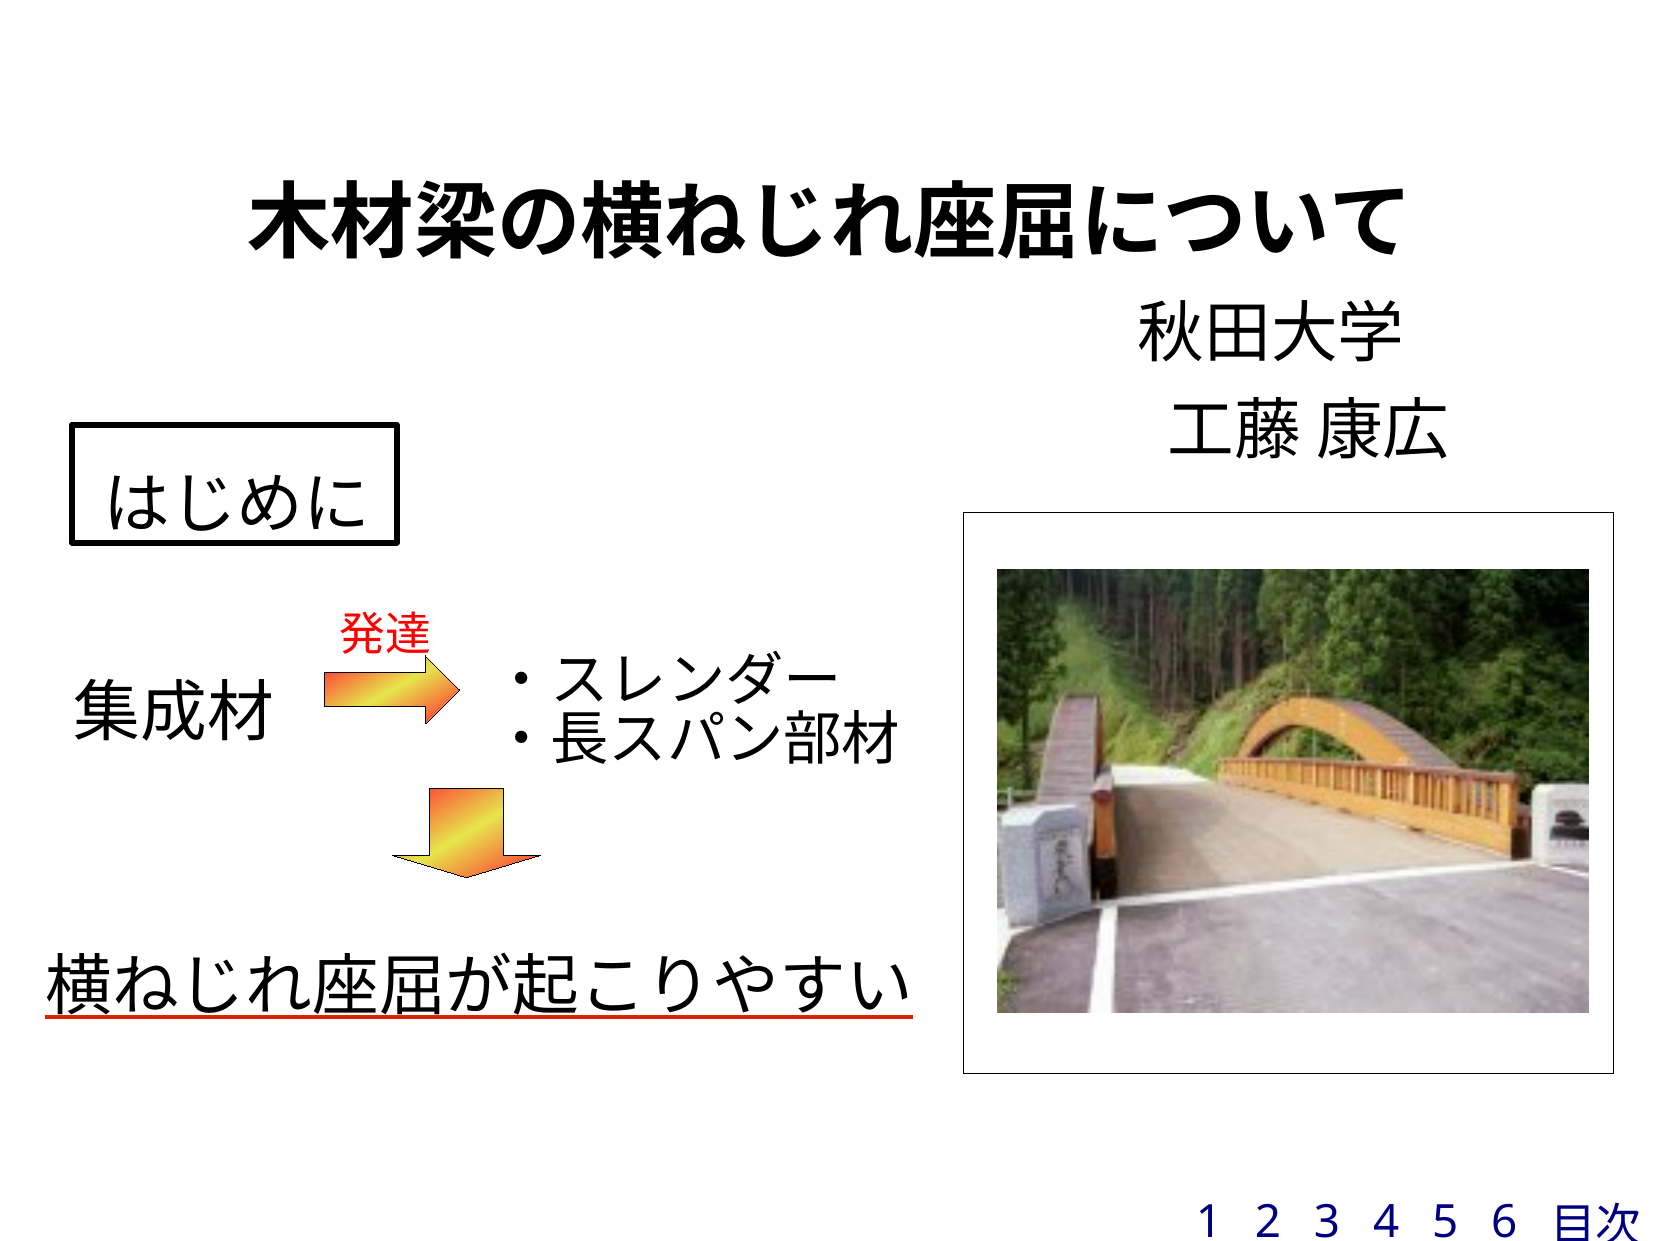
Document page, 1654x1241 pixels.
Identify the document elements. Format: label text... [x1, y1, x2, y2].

text_box 4 [1359, 1181, 1417, 1241]
text_box はじめに [88, 442, 414, 531]
text_box 木材梁の横ねじれ座屈について [203, 147, 1458, 254]
text_box ・スレンダー [477, 625, 914, 684]
text_box 5 [1417, 1181, 1476, 1241]
text_box ・長スパン部材 [477, 684, 945, 763]
text_box 横ねじれ座屈が起こりやすい [30, 924, 963, 1013]
text_box 写真 [963, 512, 1614, 1074]
text_box 6 [1476, 1181, 1565, 1241]
text_box 秋田大学 工藤 康広 [1062, 271, 1654, 433]
text_box 集成材 [59, 650, 296, 739]
picture [997, 569, 1589, 1013]
text_box [88, 649, 650, 878]
text_box 2 [1240, 1181, 1359, 1241]
text_box 1 [1181, 1181, 1240, 1241]
text_box 目次 [1565, 1181, 1654, 1241]
text_box 発達 [324, 590, 473, 656]
